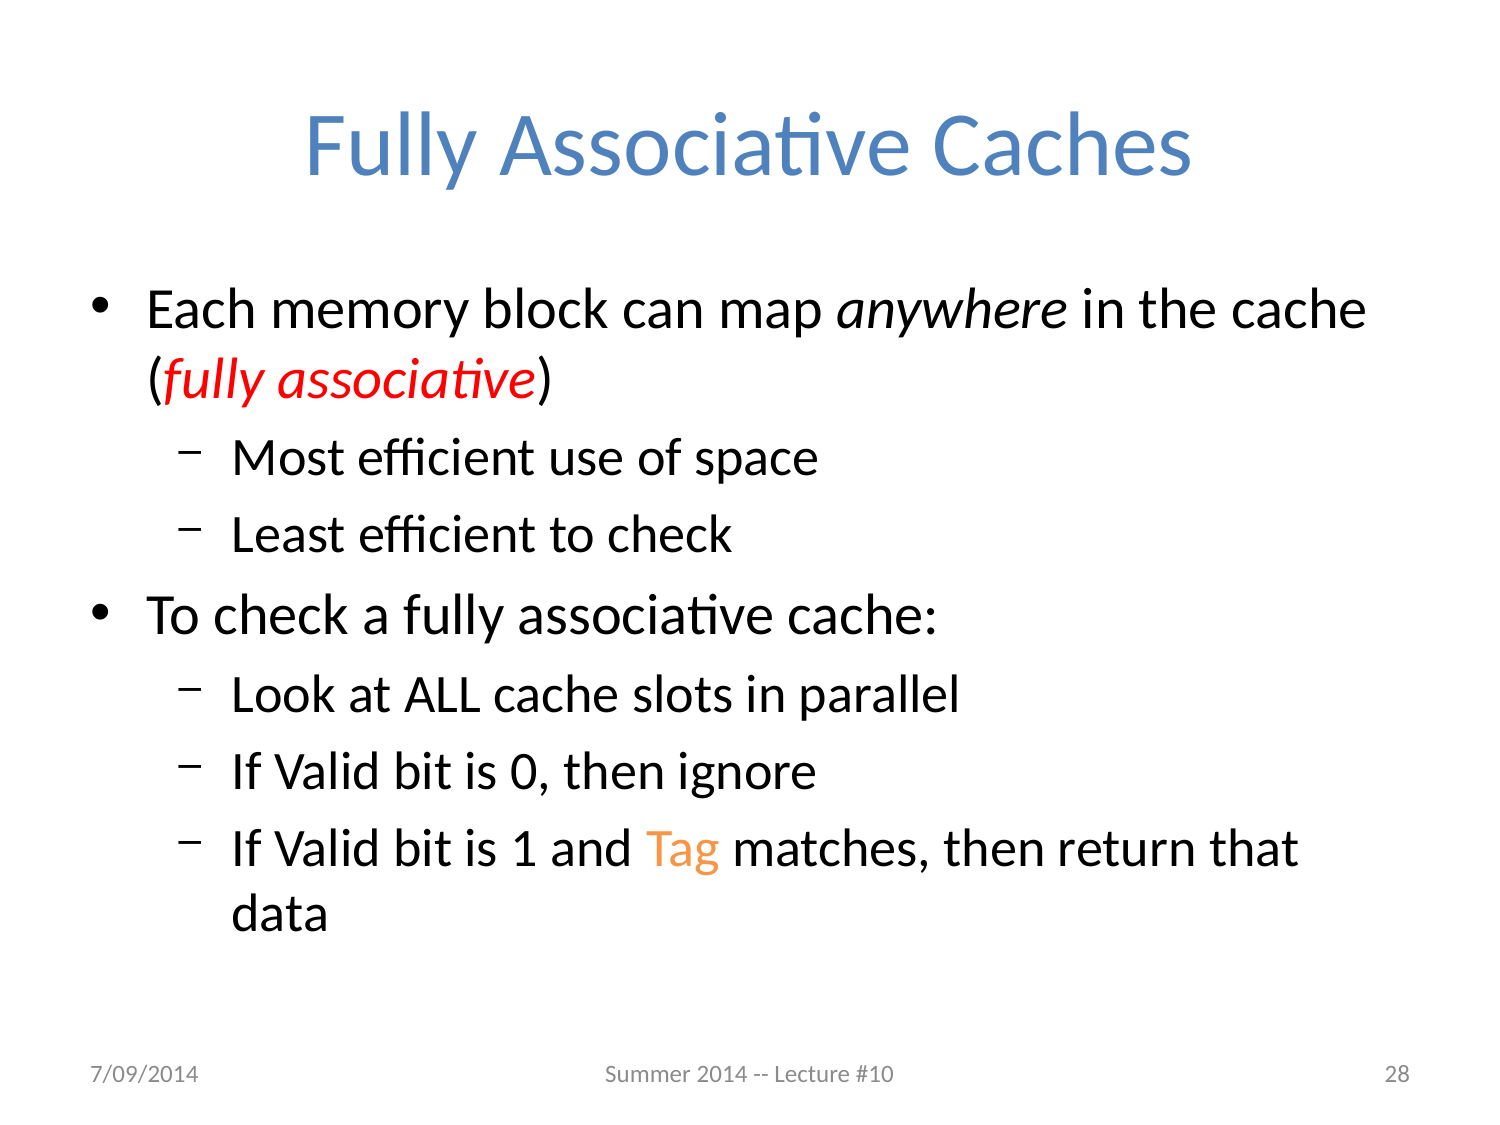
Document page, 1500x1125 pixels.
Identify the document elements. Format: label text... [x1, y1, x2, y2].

slide_number <number> [1074, 1042, 1425, 1103]
slide_number 7/09/2014 [75, 1042, 425, 1103]
footer Summer 2014 -- Lecture #10 [512, 1042, 988, 1103]
title Fully Associative Caches [75, 45, 1425, 233]
list Each memory block can map anywhere in the cache (fully associative) Most efficient use of space Least efficient to check To check a fully associative cache: Look at ALL cache slots in parallel If Valid bit is 0, then ignore If Valid bit is 1 and Tag matches, then return that data [75, 262, 1425, 1073]
